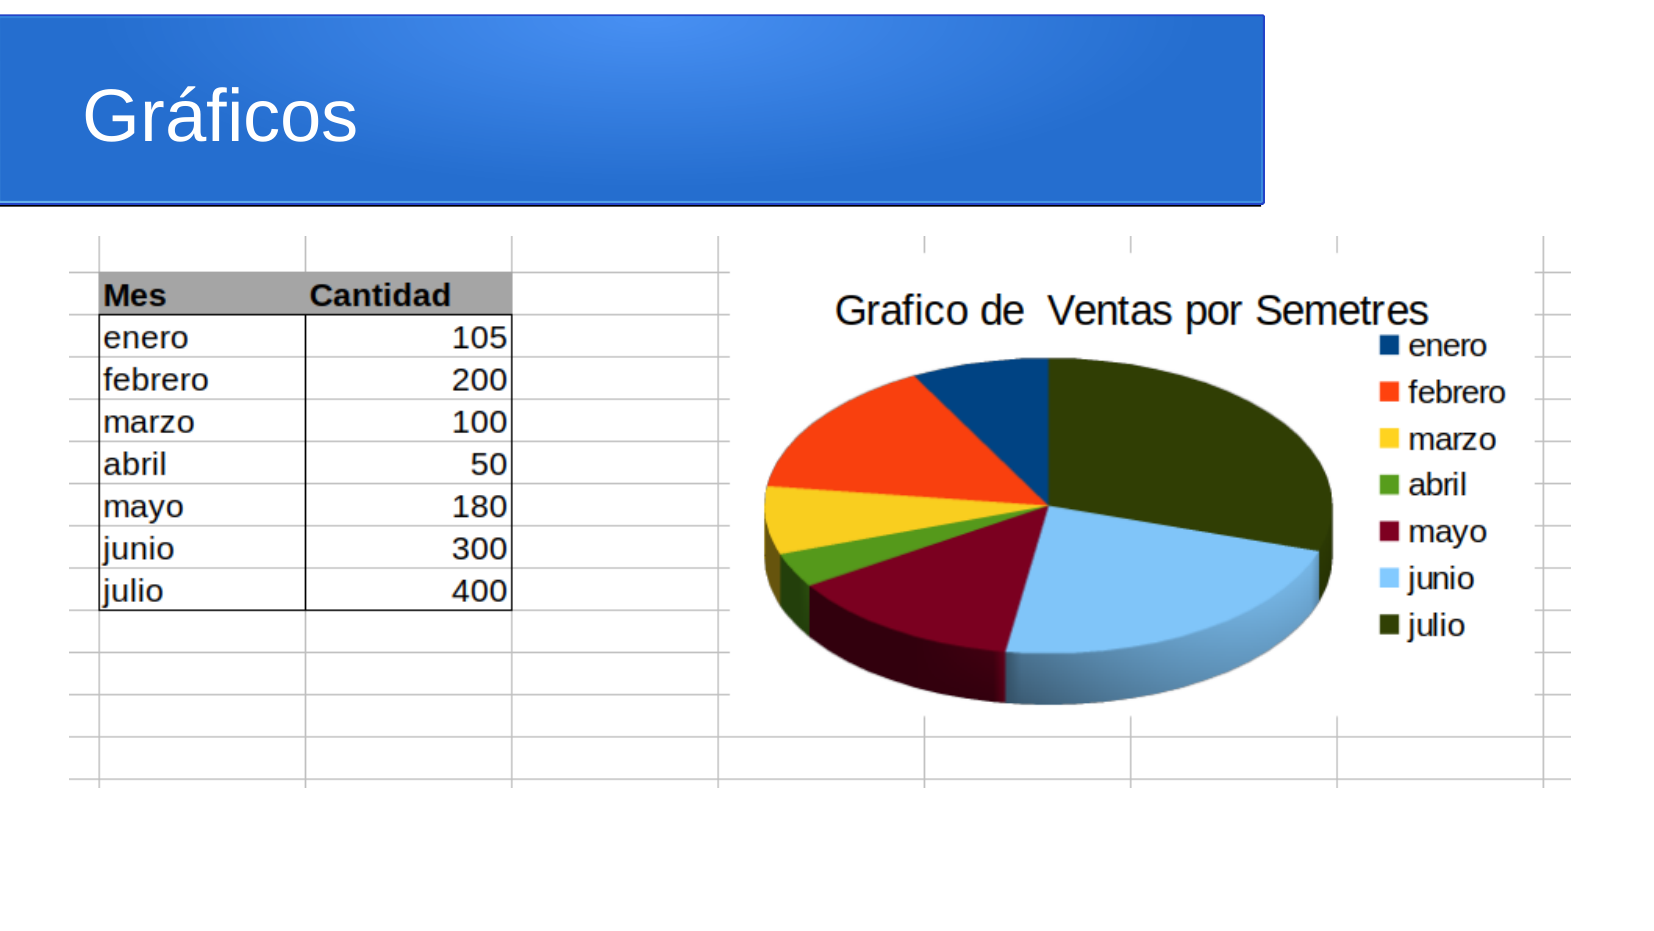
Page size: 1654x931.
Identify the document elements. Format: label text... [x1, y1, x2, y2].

picture [69, 236, 1571, 788]
title Gráficos [82, 35, 1235, 189]
